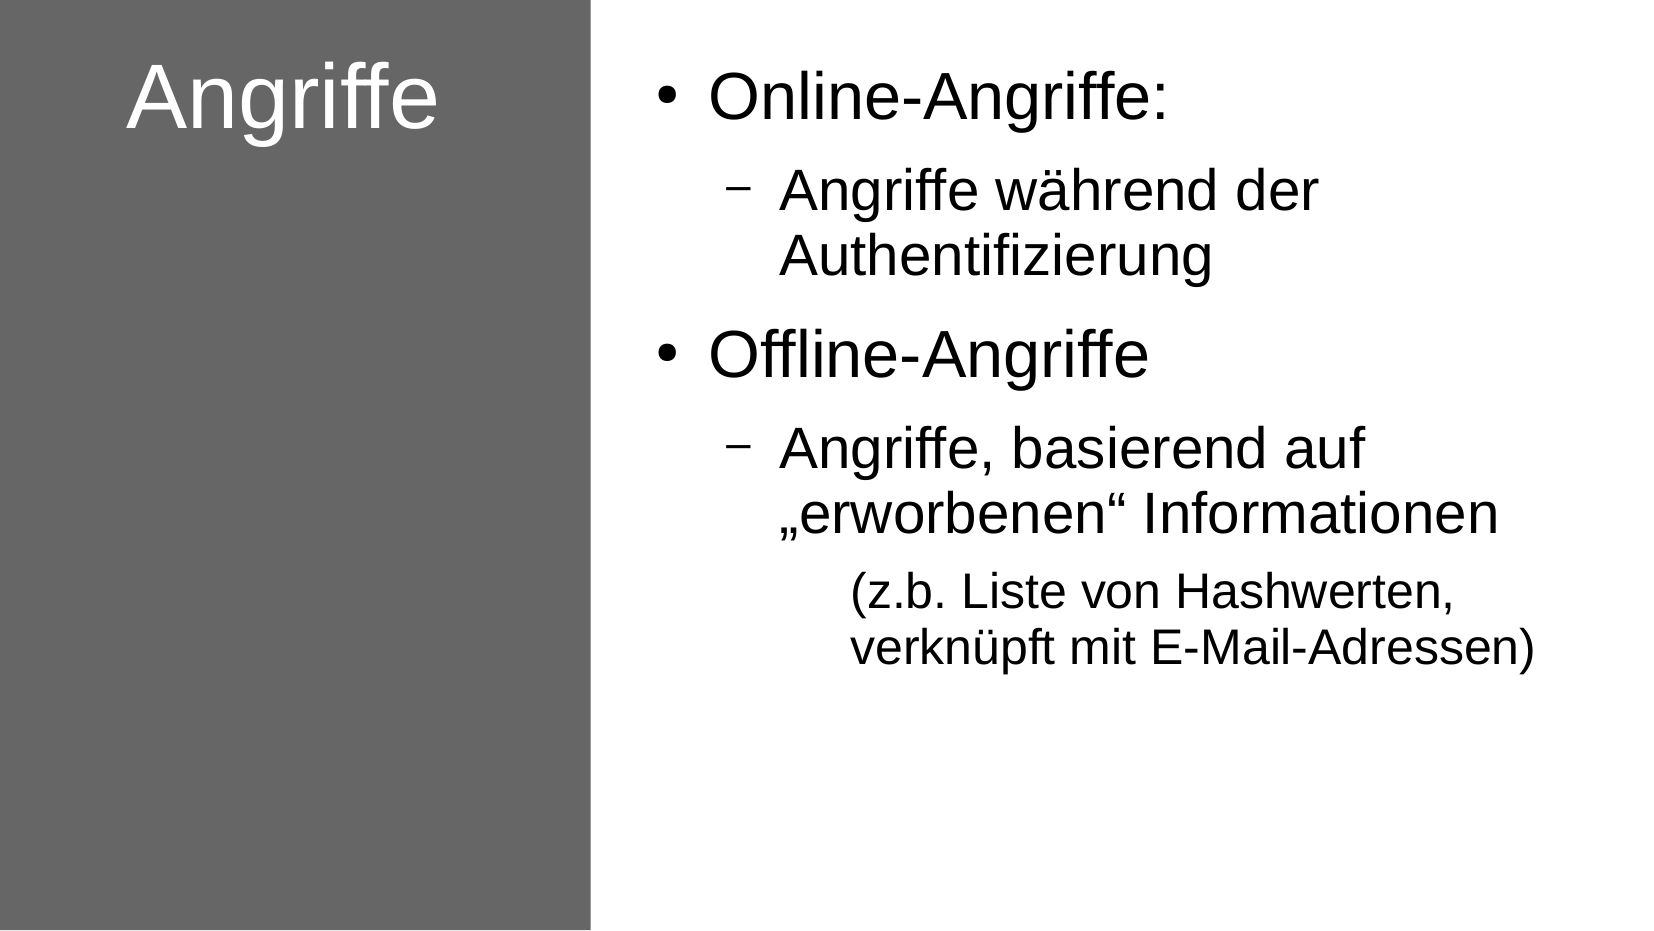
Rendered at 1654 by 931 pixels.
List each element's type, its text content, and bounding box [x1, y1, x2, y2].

list Online-Angriffe: Angriffe während der Authentifizierung Offline-Angriffe Angriffe, basierend auf „erworbenen“ Informationen (z.b. Liste von Hashwerten, verknüpft mit E-Mail-Adressen) [637, 59, 1630, 886]
title Angriffe [47, 45, 520, 875]
